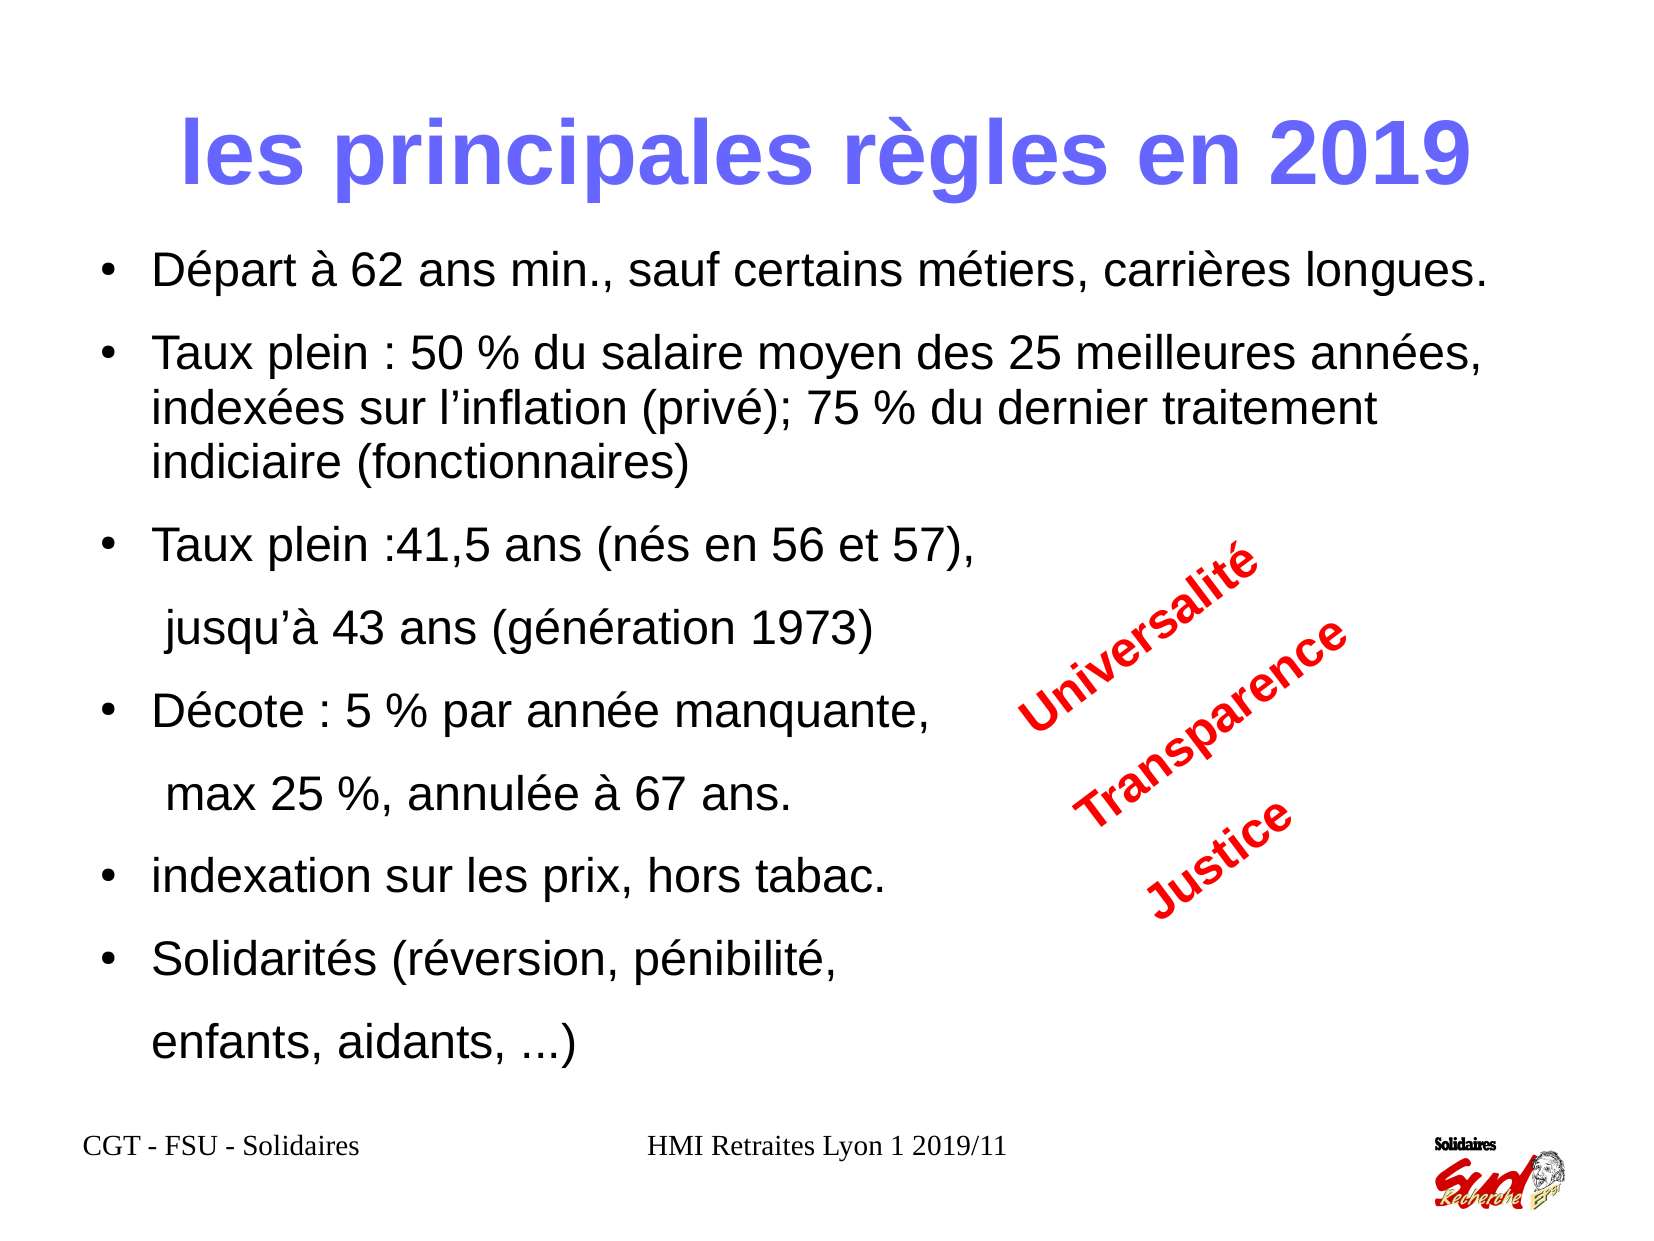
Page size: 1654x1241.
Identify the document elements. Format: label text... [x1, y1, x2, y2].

list Départ à 62 ans min., sauf certains métiers, carrières longues. Taux plein : 50 % du salaire moyen des 25 meilleures années, indexées sur l’inflation (privé); 75 % du dernier traitement indiciaire (fonctionnaires) Taux plein :41,5 ans (nés en 56 et 57), jusqu’à 43 ans (génération 1973) Décote : 5 % par année manquante, max 25 %, annulée à 67 ans. indexation sur les prix, hors tabac. Solidarités (réversion, pénibilité, enfants, aidants, ...) [82, 242, 1571, 1075]
title les principales règles en 2019 [82, 49, 1571, 242]
picture [1435, 1137, 1565, 1210]
title Universalité Transparence Justice [997, 340, 1654, 1220]
